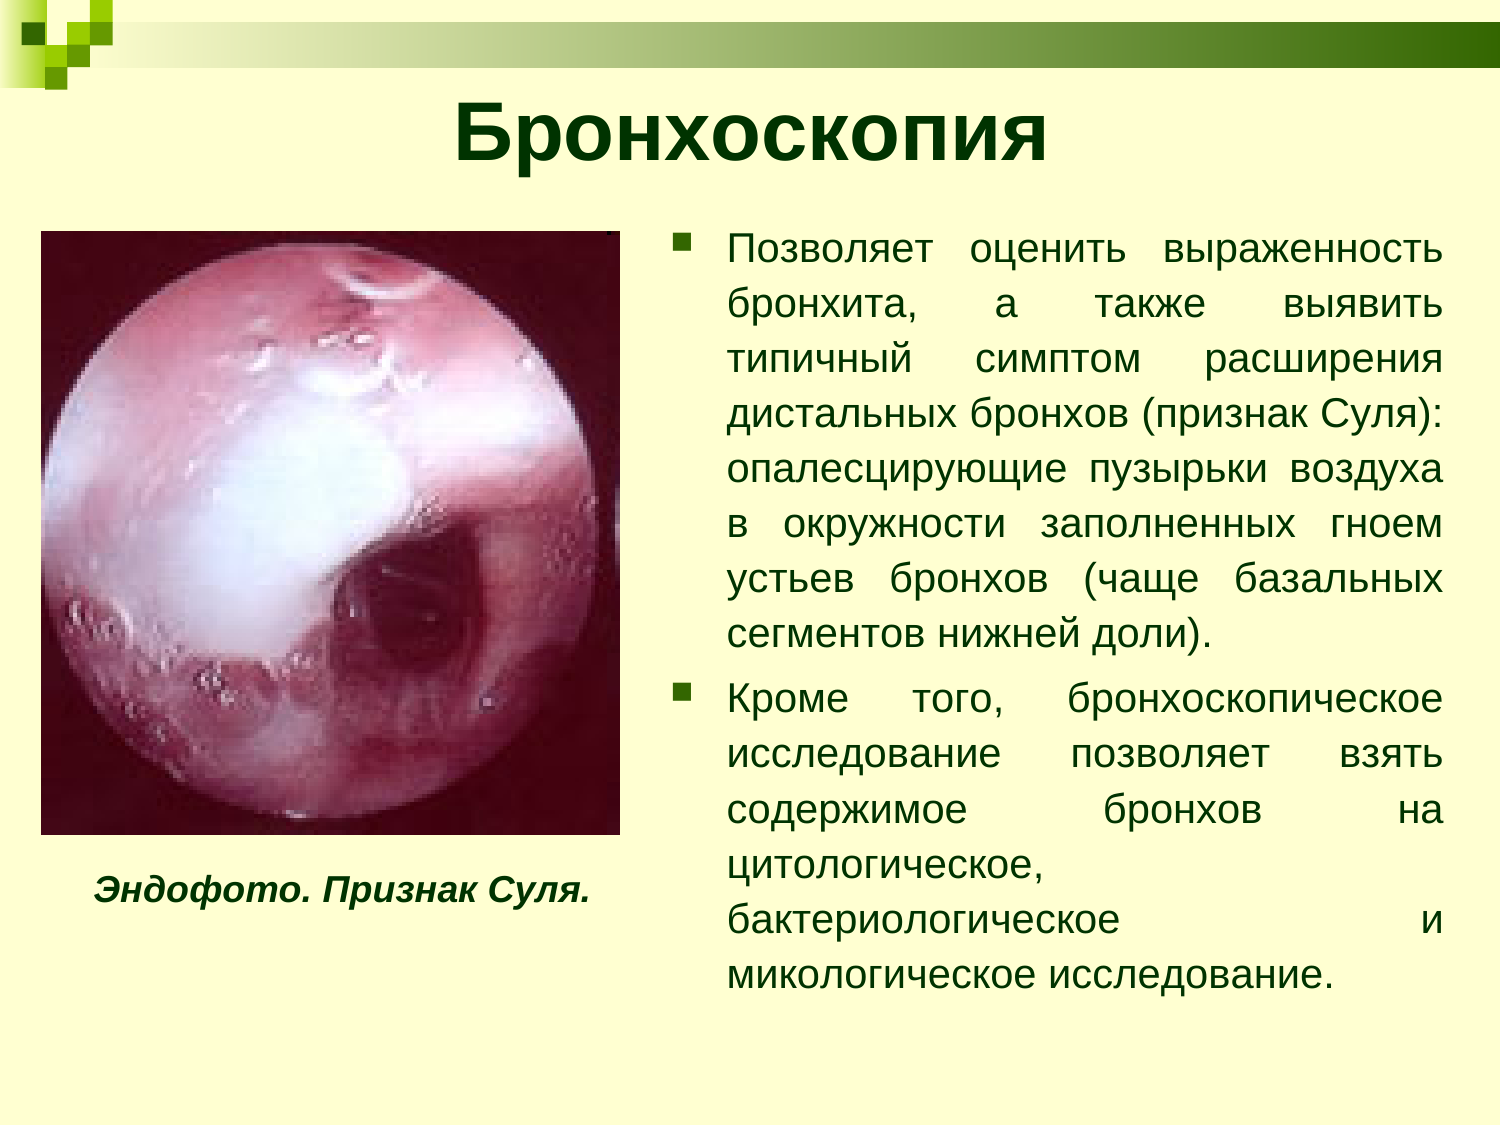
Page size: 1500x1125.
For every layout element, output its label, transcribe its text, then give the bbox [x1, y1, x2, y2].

picture [41, 231, 620, 835]
list Позволяет оценить выраженность бронхита, а также выявить типичный симптом расширения дистальных бронхов (признак Суля): опалесцирующие пузырьки воздуха в окружности заполненных гноем устьев бронхов (чаще базальных сегментов нижней доли). Кроме того, бронхоскопическое исследование позволяет взять содержимое бронхов на цитологическое, бактериологическое и микологическое исследование. [655, 208, 1459, 1047]
text_box Эндофото. Признак Суля. [64, 857, 621, 919]
title Бронхоскопия [76, 66, 1427, 188]
